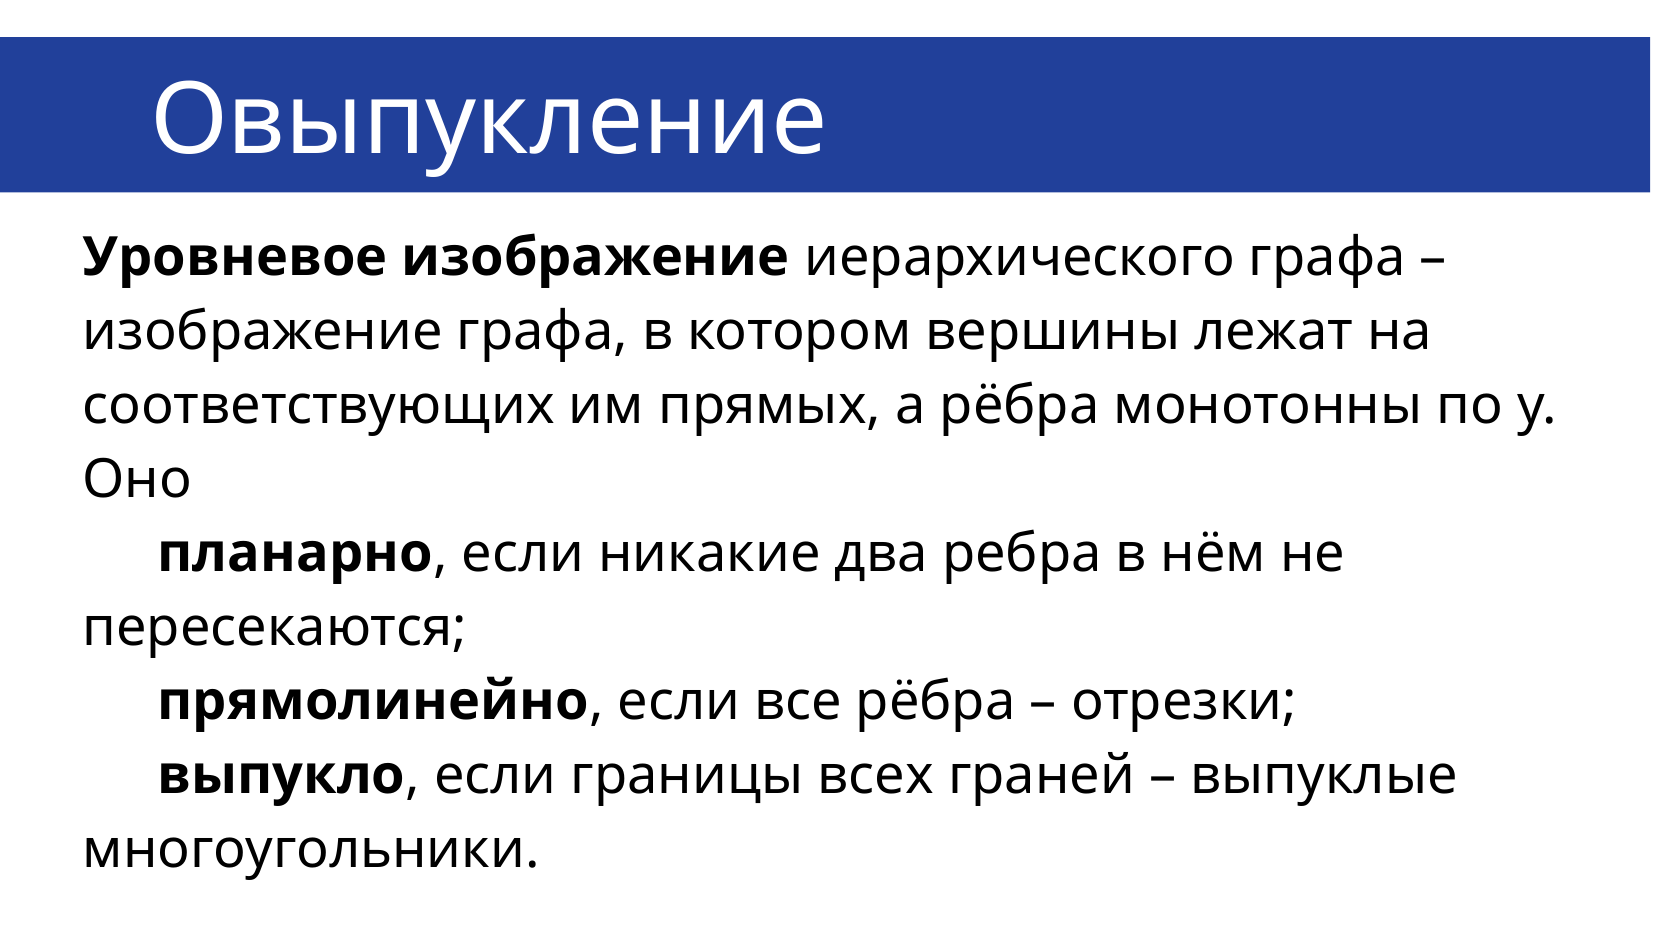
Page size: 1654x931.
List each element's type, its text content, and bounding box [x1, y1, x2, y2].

title Овыпукление [0, 37, 1651, 193]
subtitle Уровневое изображение иерархического графа – изображение графа, в котором вершины лежат на соответствующих им прямых, а рёбра монотонны по y. Оно планарно, если никакие два ребра в нём не пересекаются; прямолинейно, если все рёбра – отрезки; выпукло, если границы всех граней – выпуклые многоугольники. [82, 217, 1576, 884]
